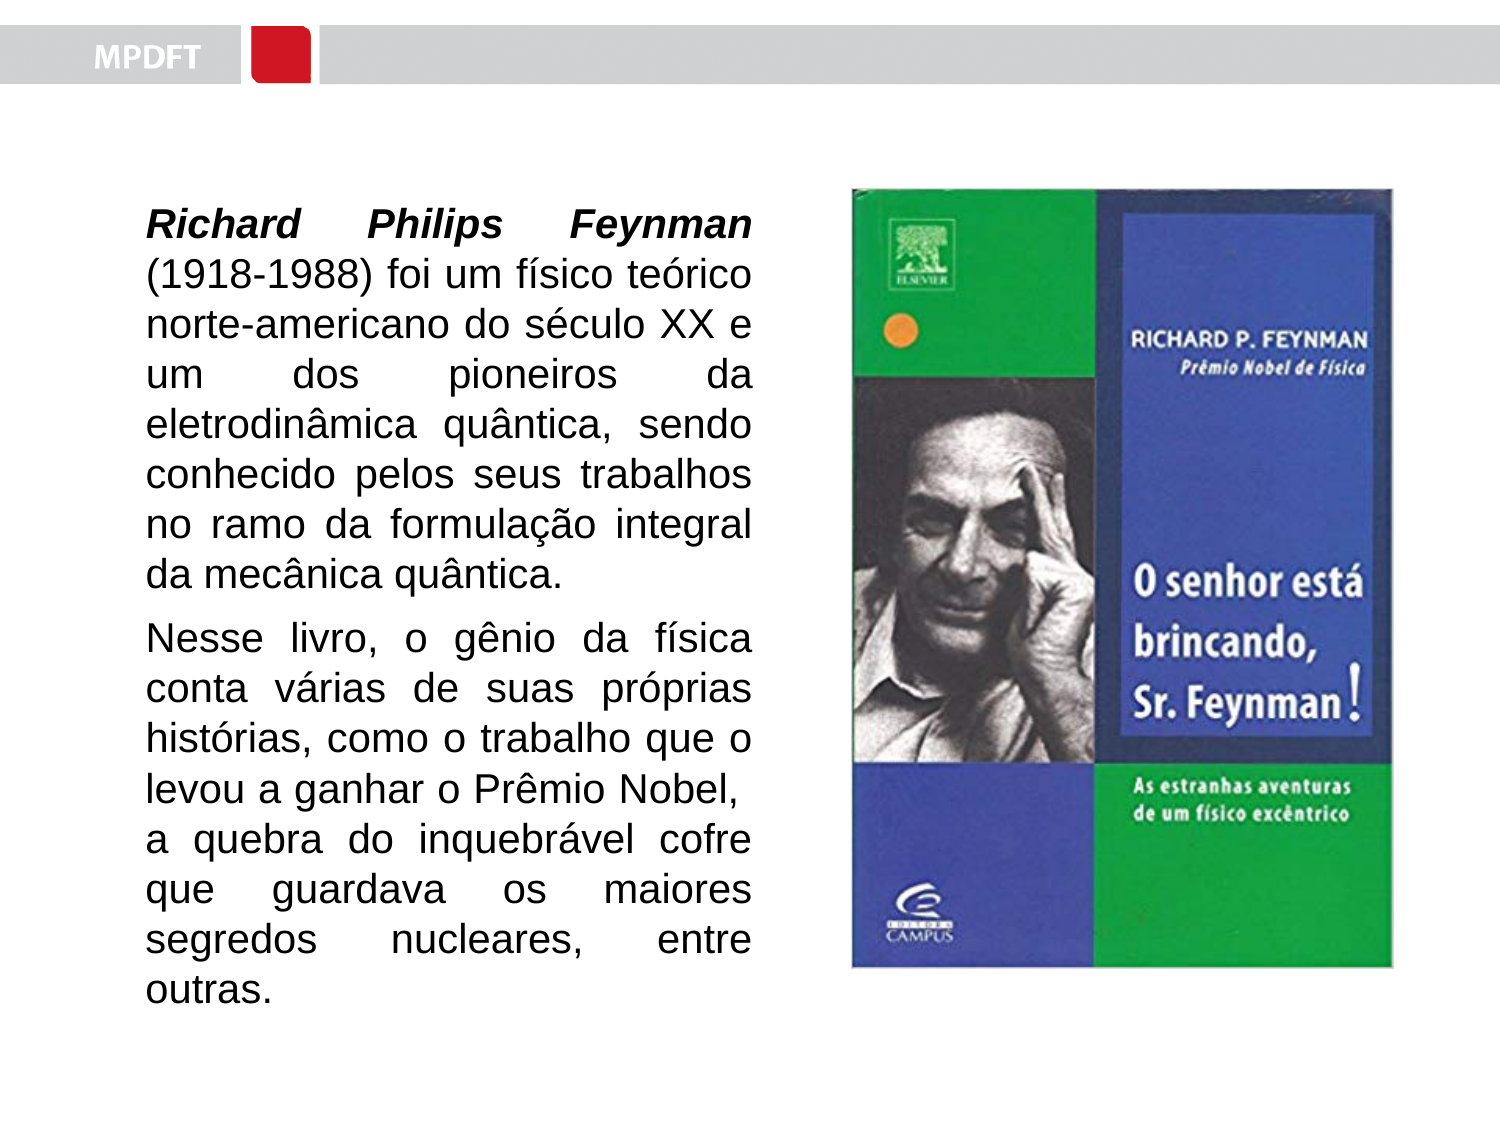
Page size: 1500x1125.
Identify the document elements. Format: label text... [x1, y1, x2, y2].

text_box Richard Philips Feynman (1918-1988) foi um físico teórico norte-americano do século XX e um dos pioneiros da eletrodinâmica quântica, sendo conhecido pelos seus trabalhos no ramo da formulação integral da mecânica quântica. Nesse livro, o gênio da física conta várias de suas próprias histórias, como o trabalho que o levou a ganhar o Prêmio Nobel, a quebra do inquebrável cofre que guardava os maiores segredos nucleares, entre outras. [74, 188, 768, 1006]
picture [0, 0, 1500, 1125]
